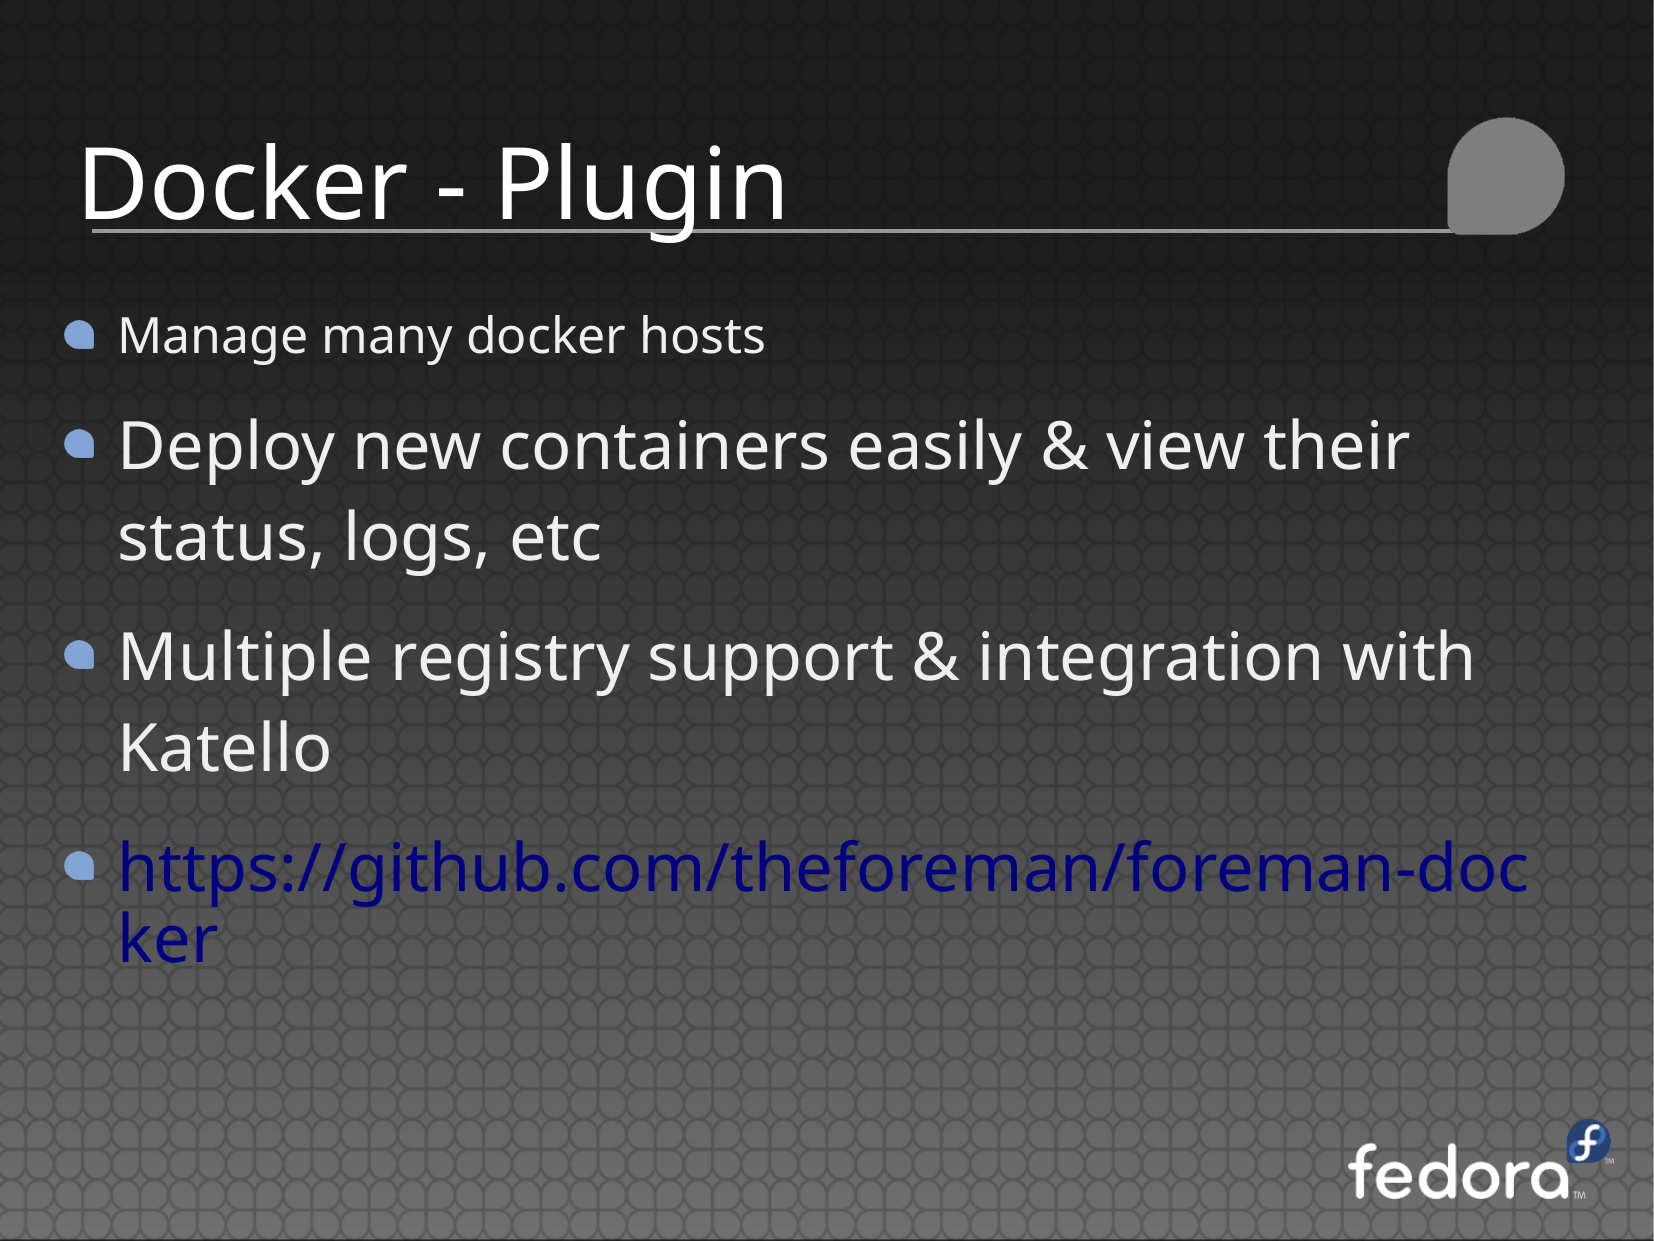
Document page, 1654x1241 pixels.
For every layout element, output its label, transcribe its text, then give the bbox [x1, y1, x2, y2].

list Manage many docker hosts Deploy new containers easily & view their status, logs, etc Multiple registry support & integration with Katello https://github.com/theforeman/foreman-docker [46, 300, 1536, 1105]
title Docker - Plugin [76, 112, 1566, 249]
picture [0, 0, 1654, 1241]
